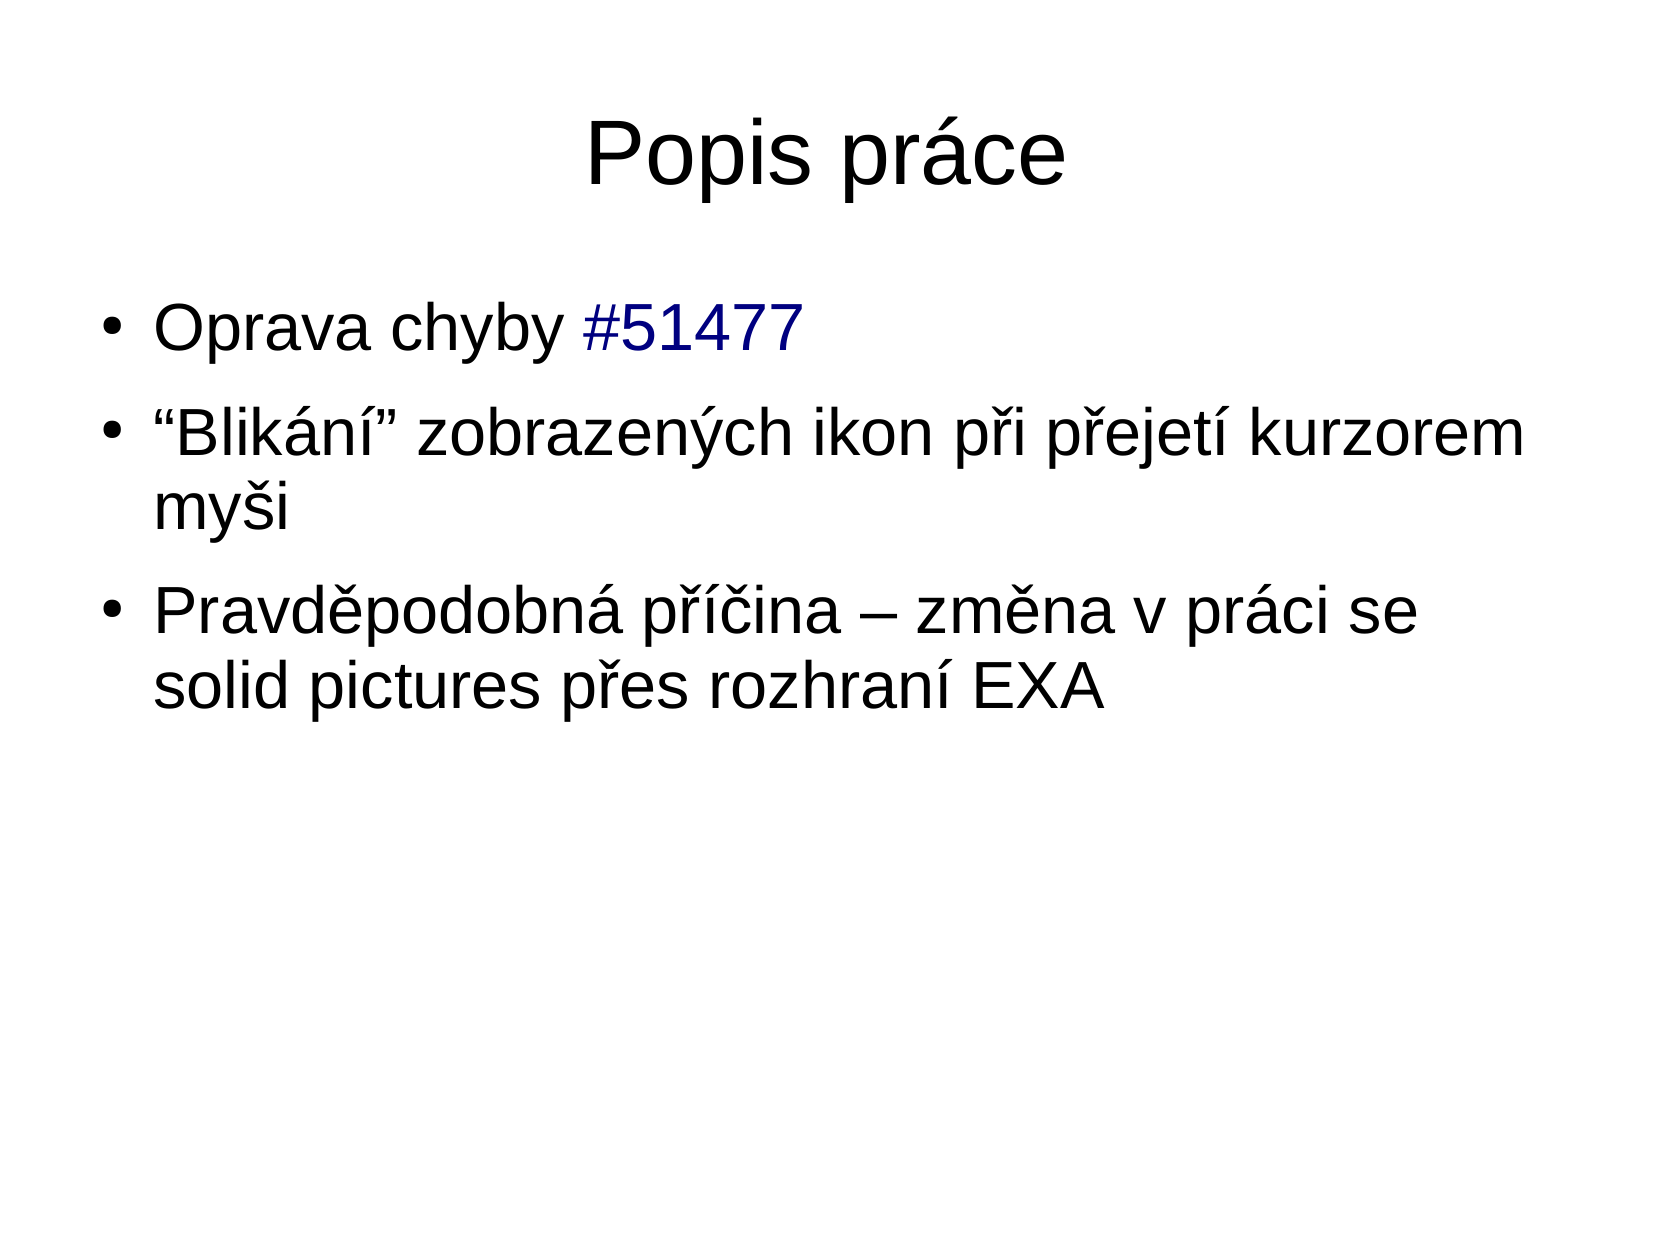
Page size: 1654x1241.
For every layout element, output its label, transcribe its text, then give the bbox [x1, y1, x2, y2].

list Oprava chyby #51477 “Blikání” zobrazených ikon při přejetí kurzorem myši Pravděpodobná příčina – změna v práci se solid pictures přes rozhraní EXA [82, 290, 1571, 1109]
title Popis práce [82, 56, 1571, 250]
